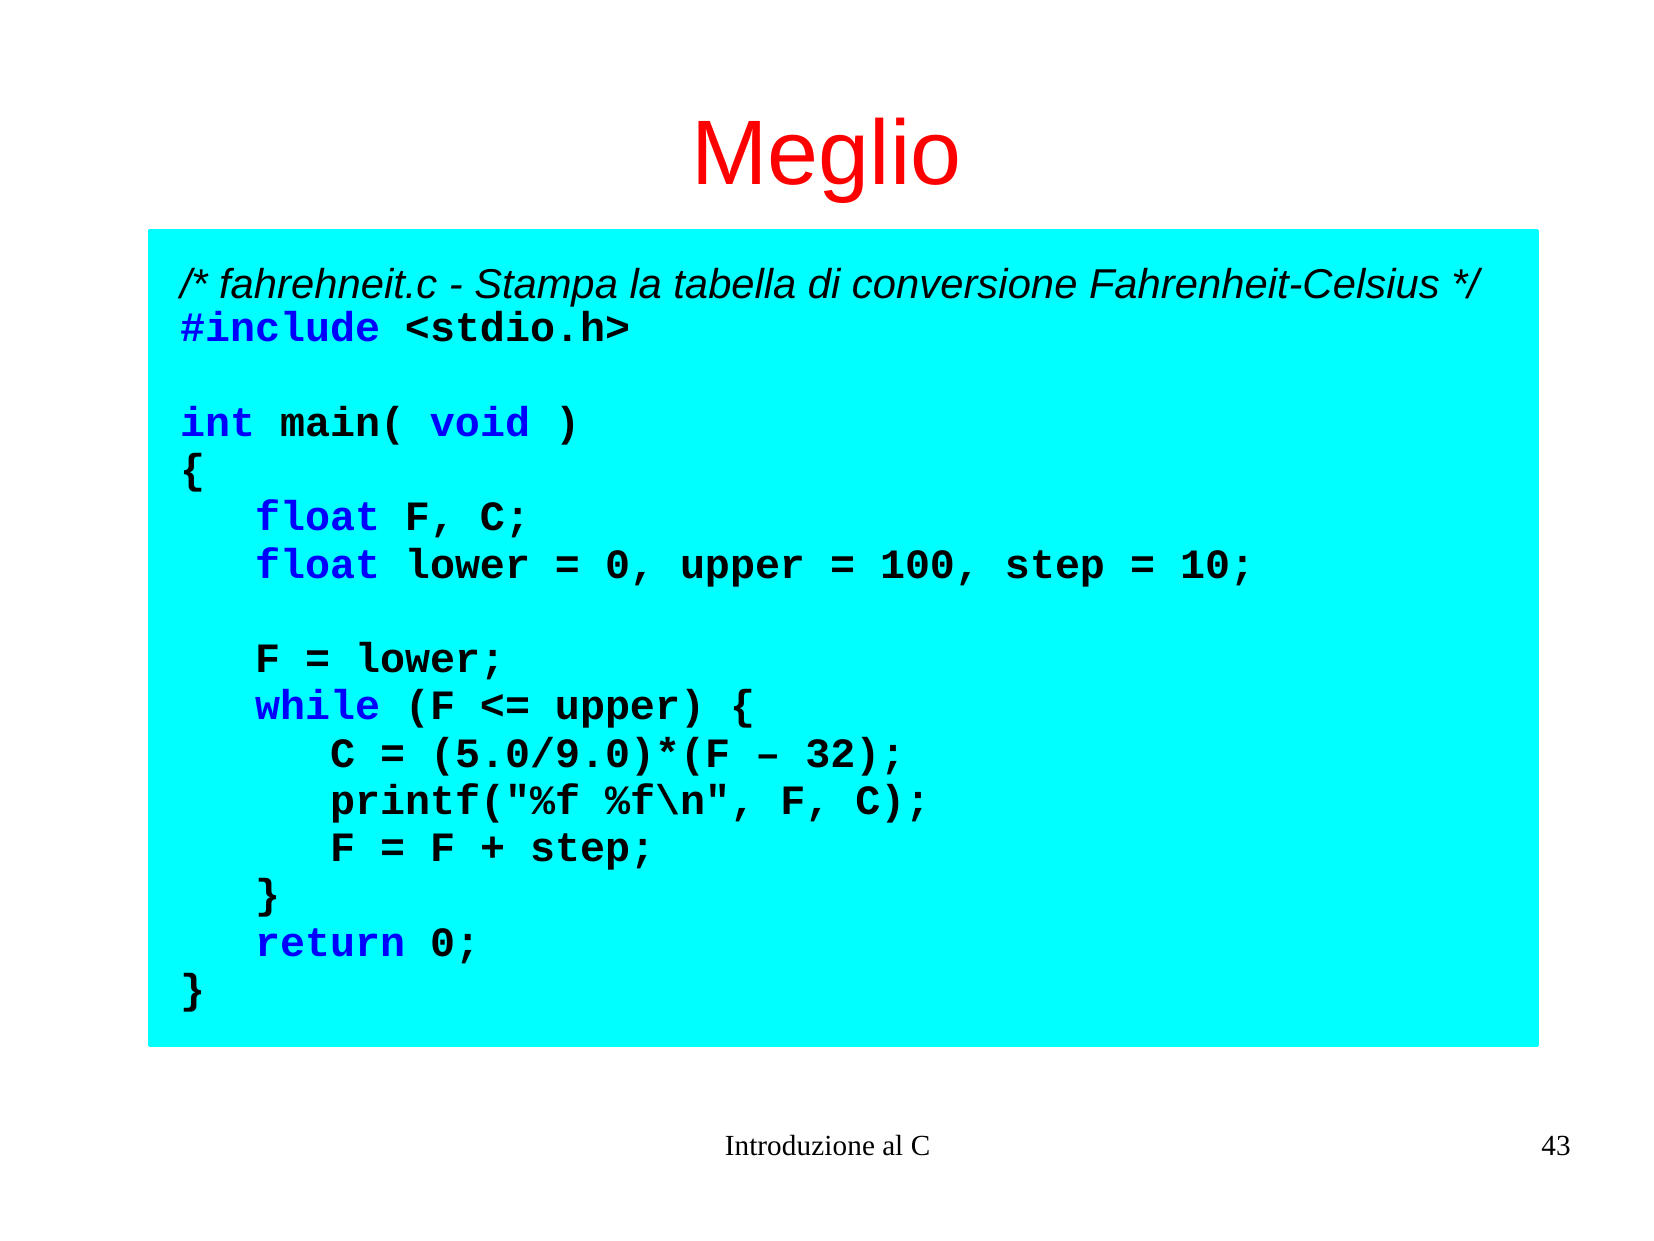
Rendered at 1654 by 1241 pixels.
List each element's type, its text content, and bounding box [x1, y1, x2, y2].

title Meglio [82, 49, 1571, 257]
text_box /* fahrehneit.c - Stampa la tabella di conversione Fahrenheit-Celsius */ #include <stdio.h> int main( void ) { float F, C; float lower = 0, upper = 100, step = 10; F = lower; while (F <= upper) { C = (5.0/9.0)*(F – 32); printf("%f %f\n", F, C); F = F + step; } return 0; } [149, 230, 1538, 1046]
